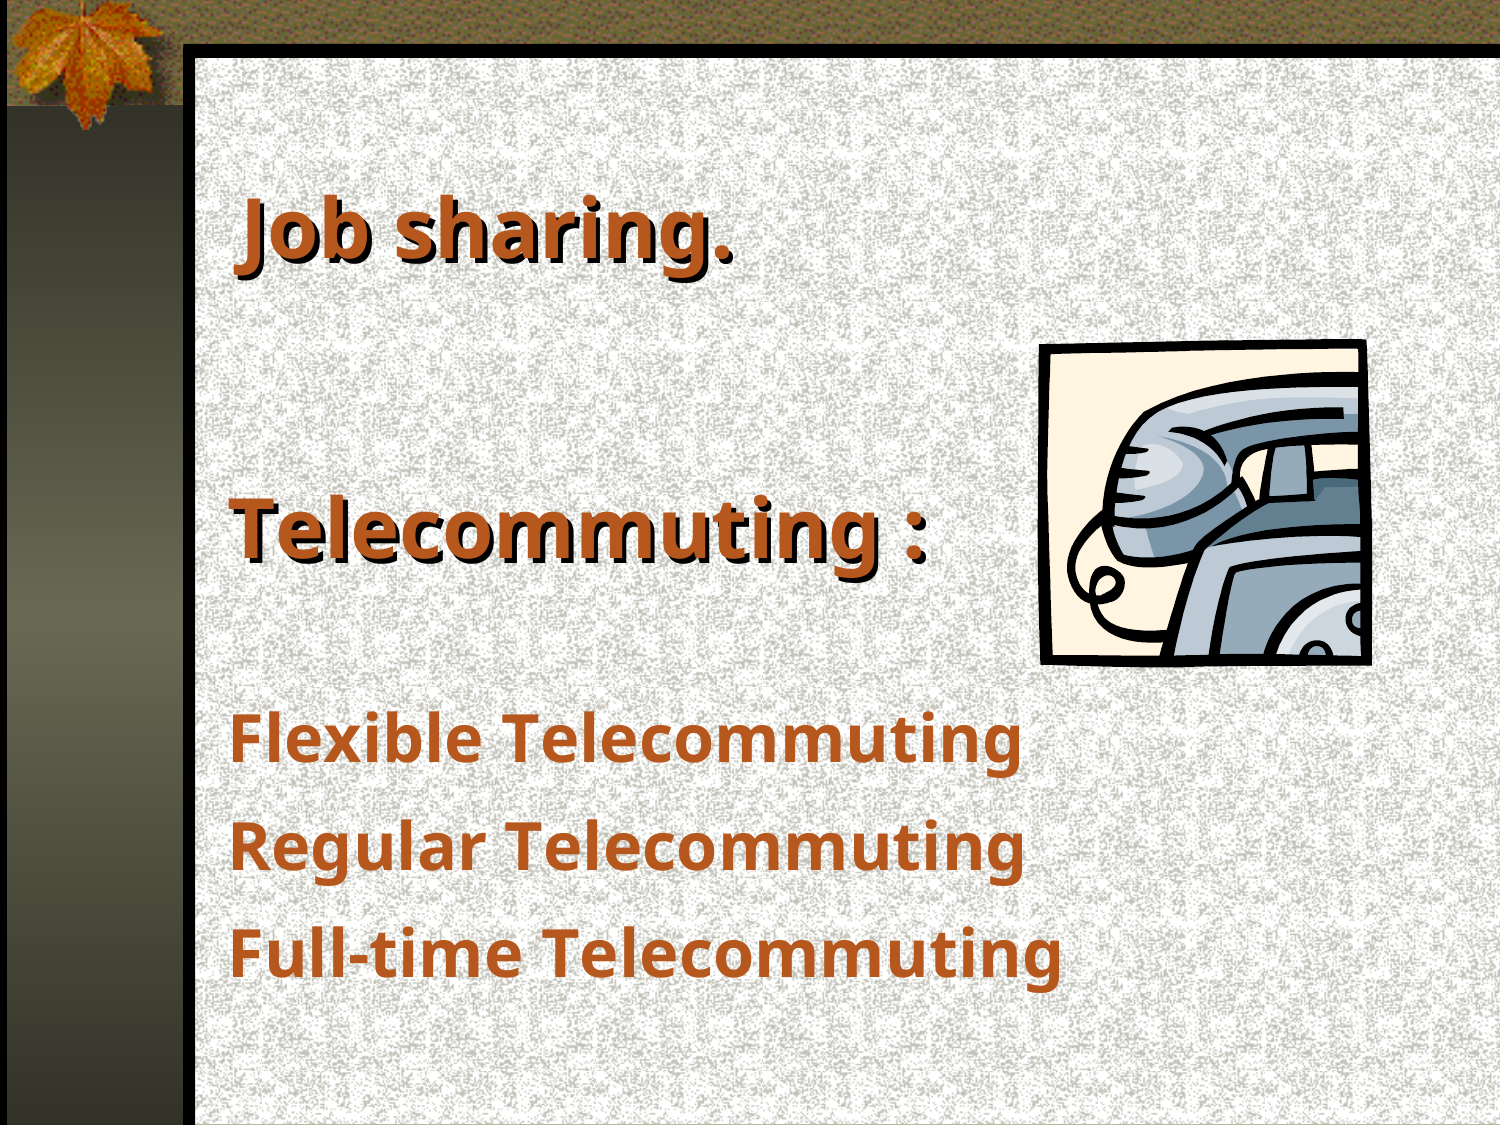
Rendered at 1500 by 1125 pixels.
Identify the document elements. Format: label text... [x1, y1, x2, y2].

list Job sharing. [224, 162, 1375, 426]
list Telecommuting : Flexible Telecommuting Regular Telecommuting Full-time Telecommuting [212, 462, 1388, 1026]
picture [196, 58, 1500, 1124]
picture [7, 0, 1500, 130]
